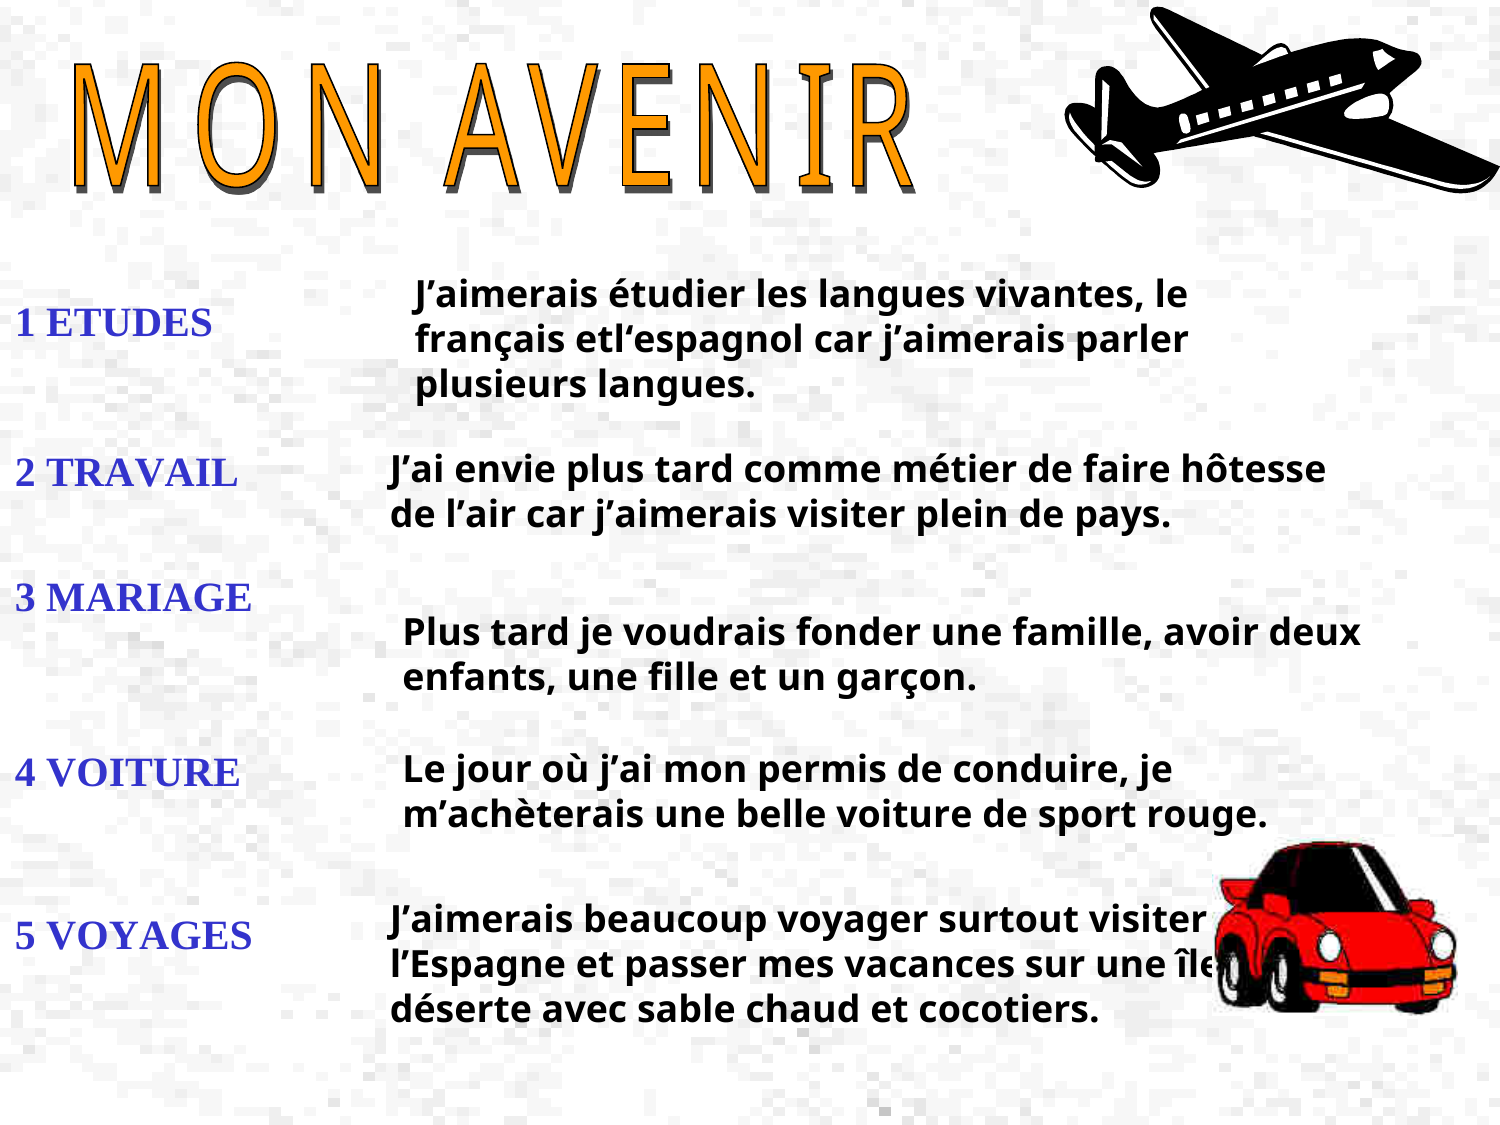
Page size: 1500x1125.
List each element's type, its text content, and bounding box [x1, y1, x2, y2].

text_box MON AVENIR [527, 64, 598, 186]
text_box MON AVENIR [443, 63, 519, 186]
text_box MON AVENIR [699, 64, 767, 186]
text_box J’aimerais étudier les langues vivantes, le français etl‘espagnol car j’aimerais parler plusieurs langues. [399, 262, 1351, 413]
picture [0, 0, 1500, 1125]
text_box MON AVENIR [75, 64, 159, 186]
text_box J’ai envie plus tard comme métier de faire hôtesse de l’air car j’aimerais visiter plein de pays. [374, 437, 1375, 543]
text_box MON AVENIR [852, 64, 913, 186]
text_box MON AVENIR [799, 64, 830, 186]
text_box Plus tard je voudrais fonder une famille, avoir deux enfants, une fille et un garçon. [387, 599, 1388, 706]
text_box MON AVENIR [198, 62, 275, 188]
text_box 1 ETUDES [0, 287, 276, 353]
text_box 2 TRAVAIL [0, 437, 325, 503]
text_box J’aimerais beaucoup voyager surtout visiter l’Espagne et passer mes vacances sur une île déserte avec sable chaud et cocotiers. [375, 887, 1363, 1038]
text_box MON AVENIR [622, 64, 670, 186]
text_box 3 MARIAGE [0, 562, 363, 628]
text_box MON AVENIR [311, 64, 378, 186]
text_box 5 VOYAGES [0, 900, 351, 966]
text_box Le jour où j’ai mon permis de conduire, je m’achèterais une belle voiture de sport rouge. [387, 737, 1401, 843]
text_box 4 VOITURE [0, 737, 338, 803]
